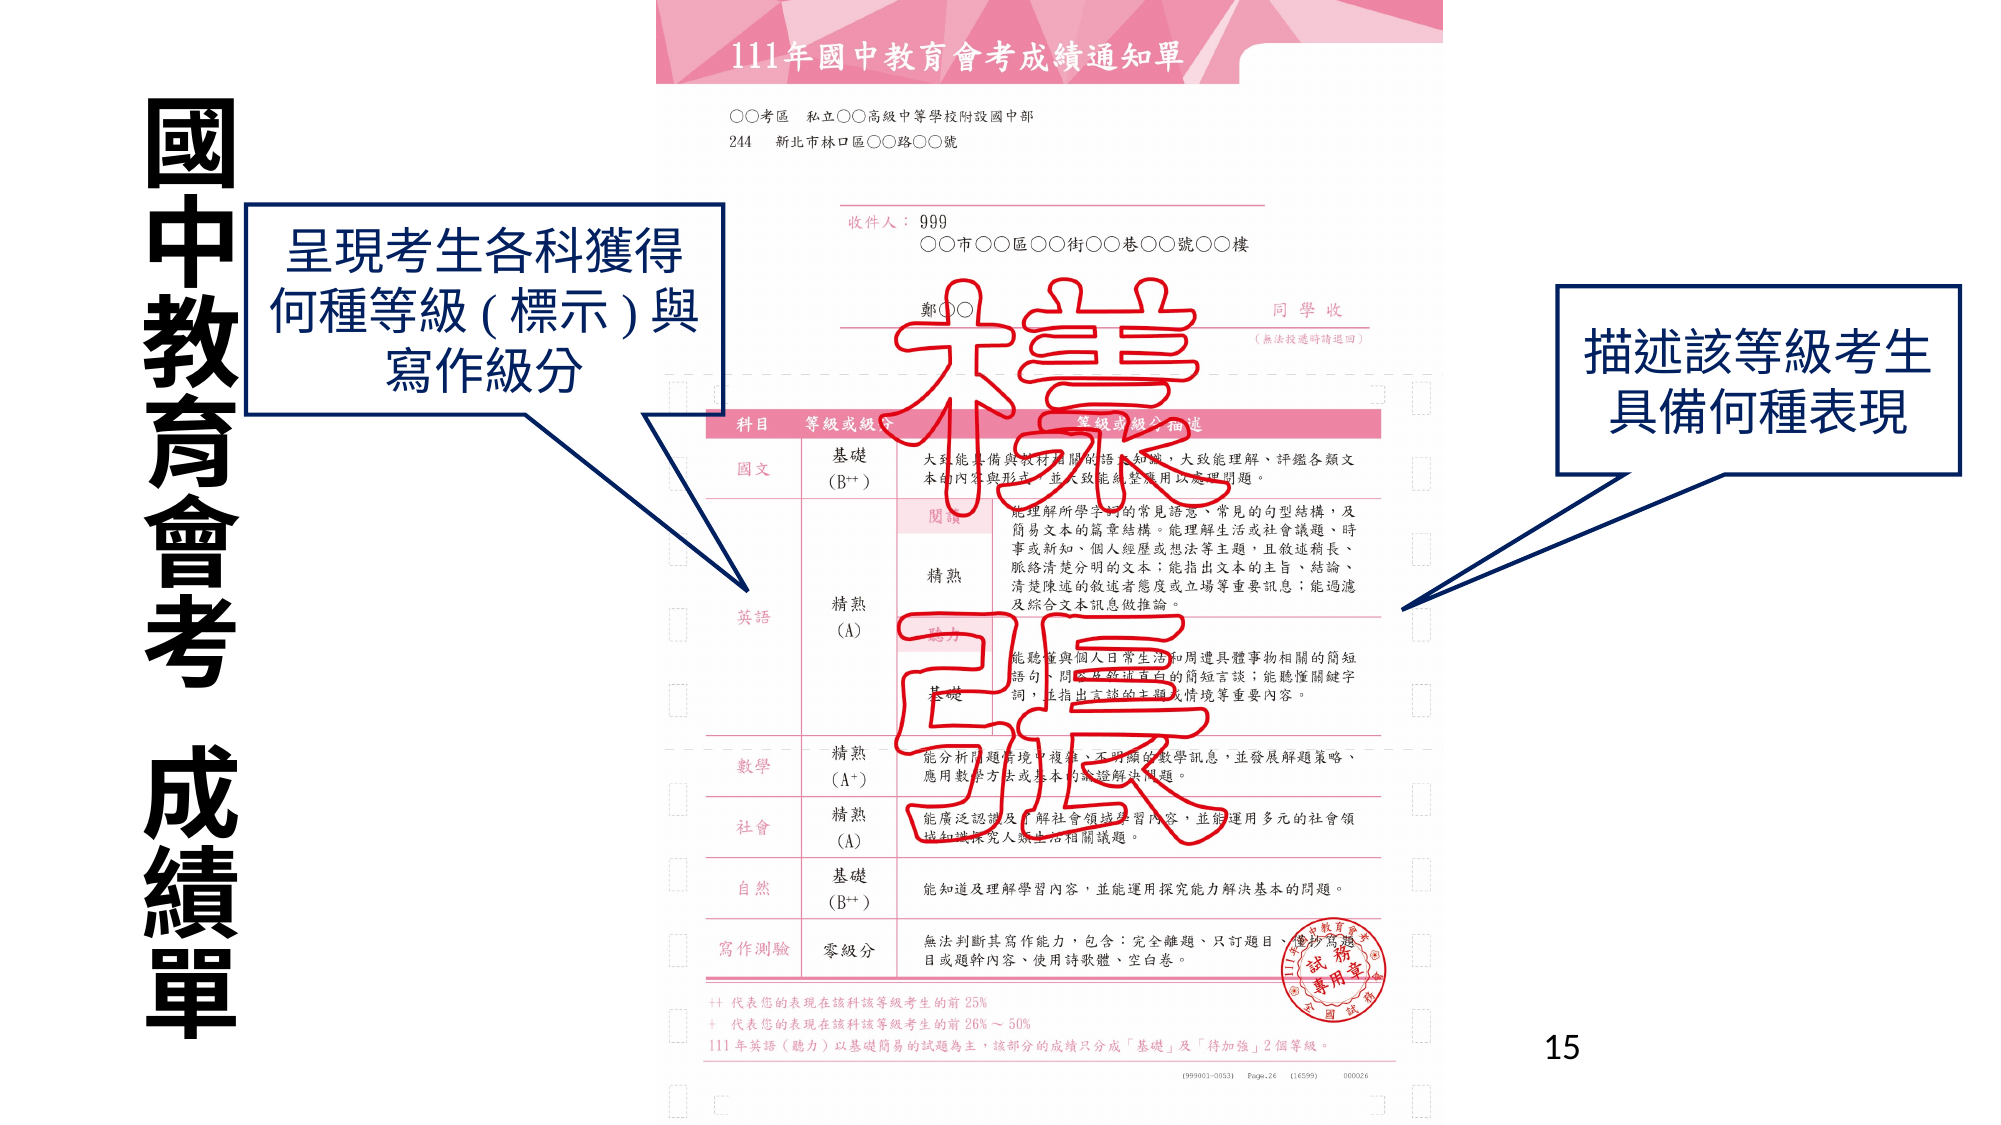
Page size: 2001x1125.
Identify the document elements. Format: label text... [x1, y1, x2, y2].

text_box 描述該等級考生具備何種表現 [1401, 286, 1961, 610]
picture [656, 0, 1443, 1125]
text_box 15 [1528, 1014, 1995, 1075]
title 國中教育會考 成績單 [0, 76, 243, 1057]
text_box 呈現考生各科獲得何種等級(標示)與寫作級分 [245, 204, 748, 592]
